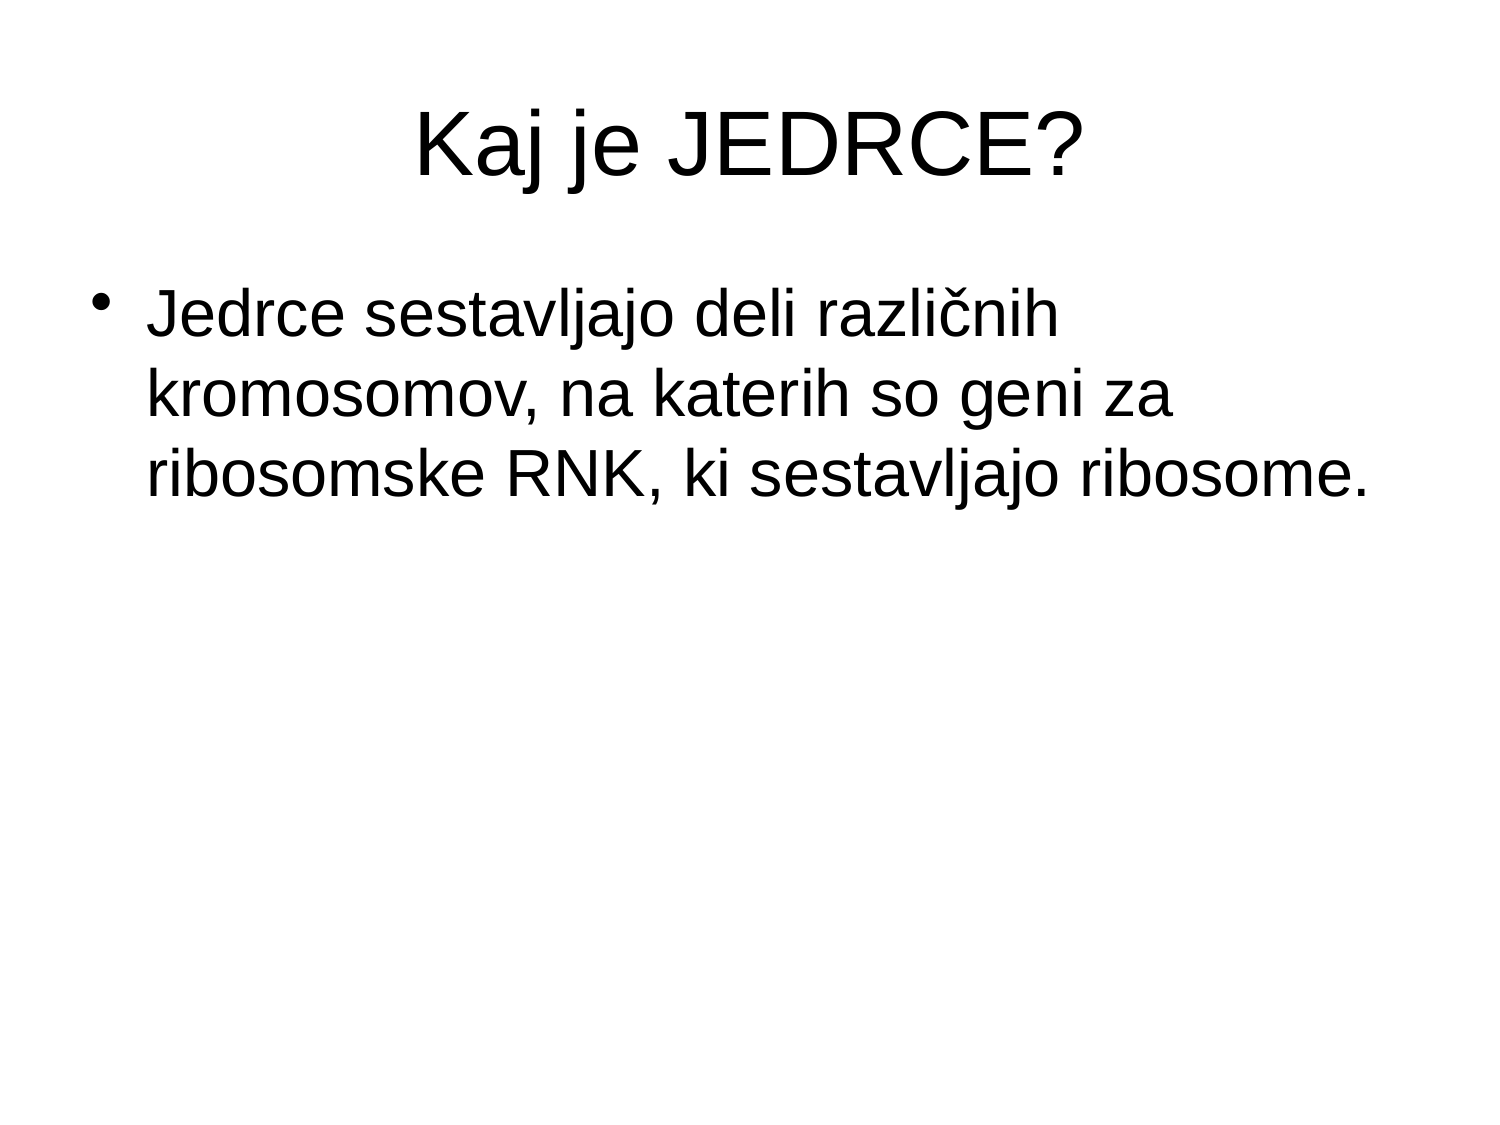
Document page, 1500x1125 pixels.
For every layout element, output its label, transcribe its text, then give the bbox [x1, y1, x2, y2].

title Kaj je JEDRCE? [75, 45, 1425, 233]
list Jedrce sestavljajo deli različnih kromosomov, na katerih so geni za ribosomske RNK, ki sestavljajo ribosome. [75, 262, 1425, 1005]
